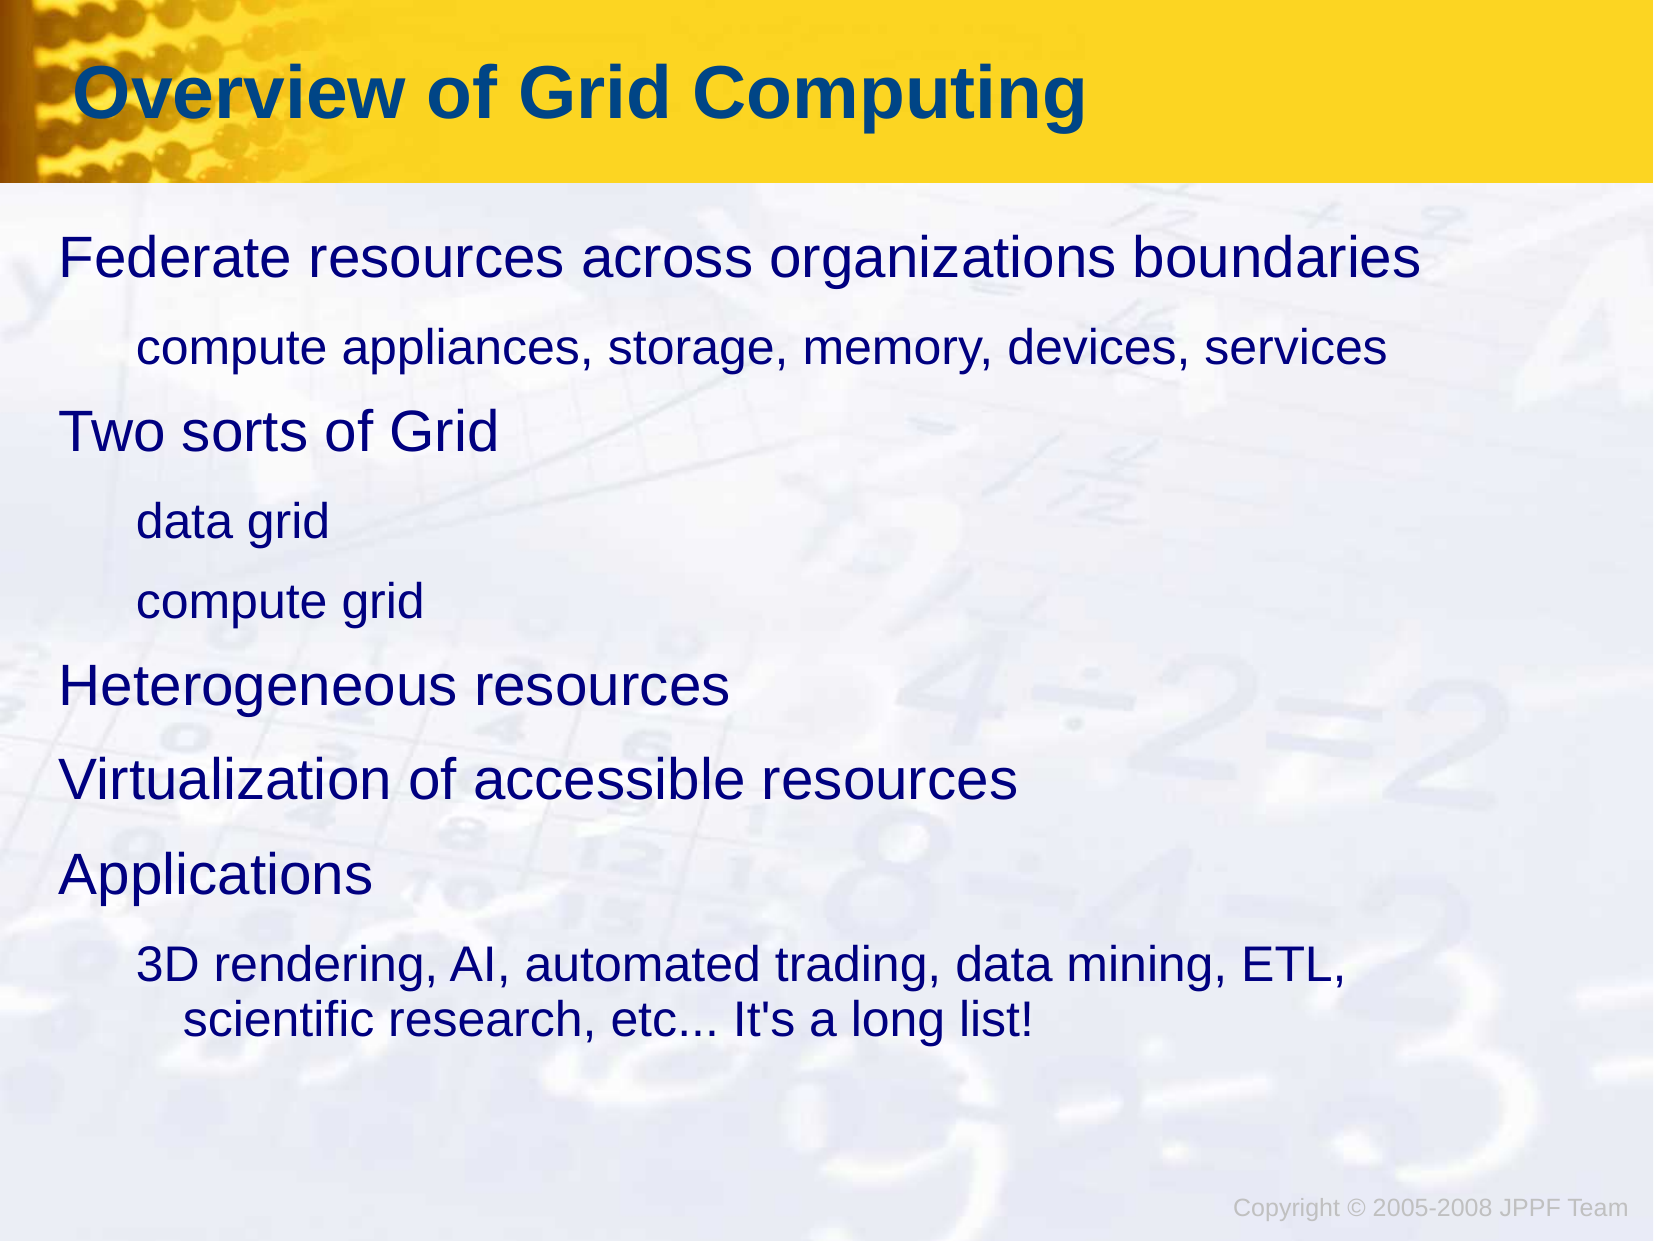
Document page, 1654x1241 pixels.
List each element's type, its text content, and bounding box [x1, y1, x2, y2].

list Federate resources across organizations boundaries compute appliances, storage, memory, devices, services Two sorts of Grid data grid compute grid Heterogeneous resources Virtualization of accessible resources Applications 3D rendering, AI, automated trading, data mining, ETL, scientific research, etc... It's a long list! [41, 225, 1529, 1201]
picture [0, 0, 1654, 1241]
title Overview of Grid Computing [72, 17, 1561, 168]
